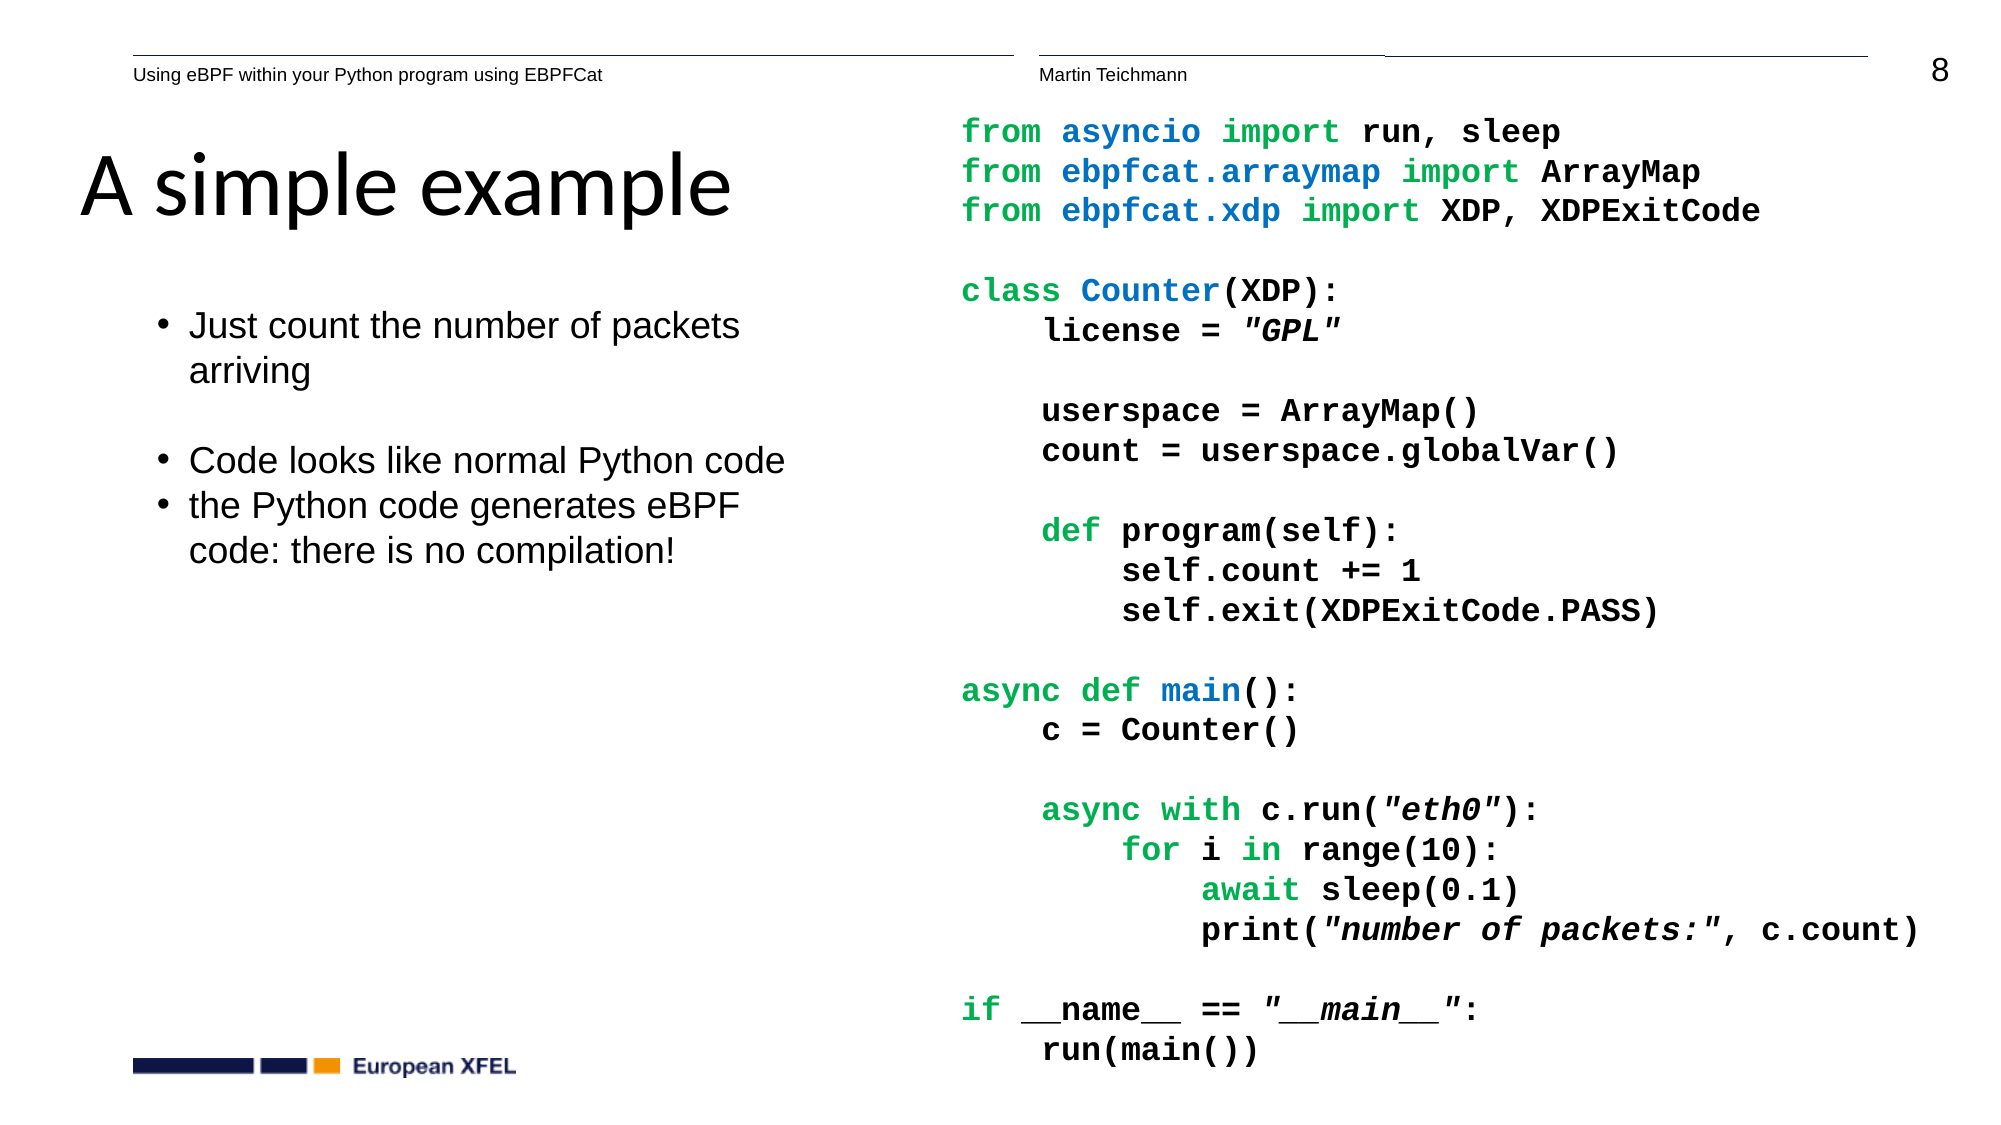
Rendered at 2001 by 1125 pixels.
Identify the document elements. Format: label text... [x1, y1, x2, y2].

text_box from asyncio import run, sleep from ebpfcat.arraymap import ArrayMap from ebpfcat.xdp import XDP, XDPExitCode class Counter(XDP): license = "GPL" userspace = ArrayMap() count = userspace.globalVar() def program(self): self.count += 1 self.exit(XDPExitCode.PASS) async def main(): c = Counter() async with c.run("eth0"): for i in range(10): await sleep(0.1) print("number of packets:", c.count) if __name__ == "__main__": run(main()) [946, 101, 1954, 1105]
text_box Just count the number of packets arriving Code looks like normal Python code the Python code generates eBPF code: there is no compilation! [141, 293, 820, 579]
title A simple example [0, 115, 817, 243]
picture [133, 1058, 516, 1078]
